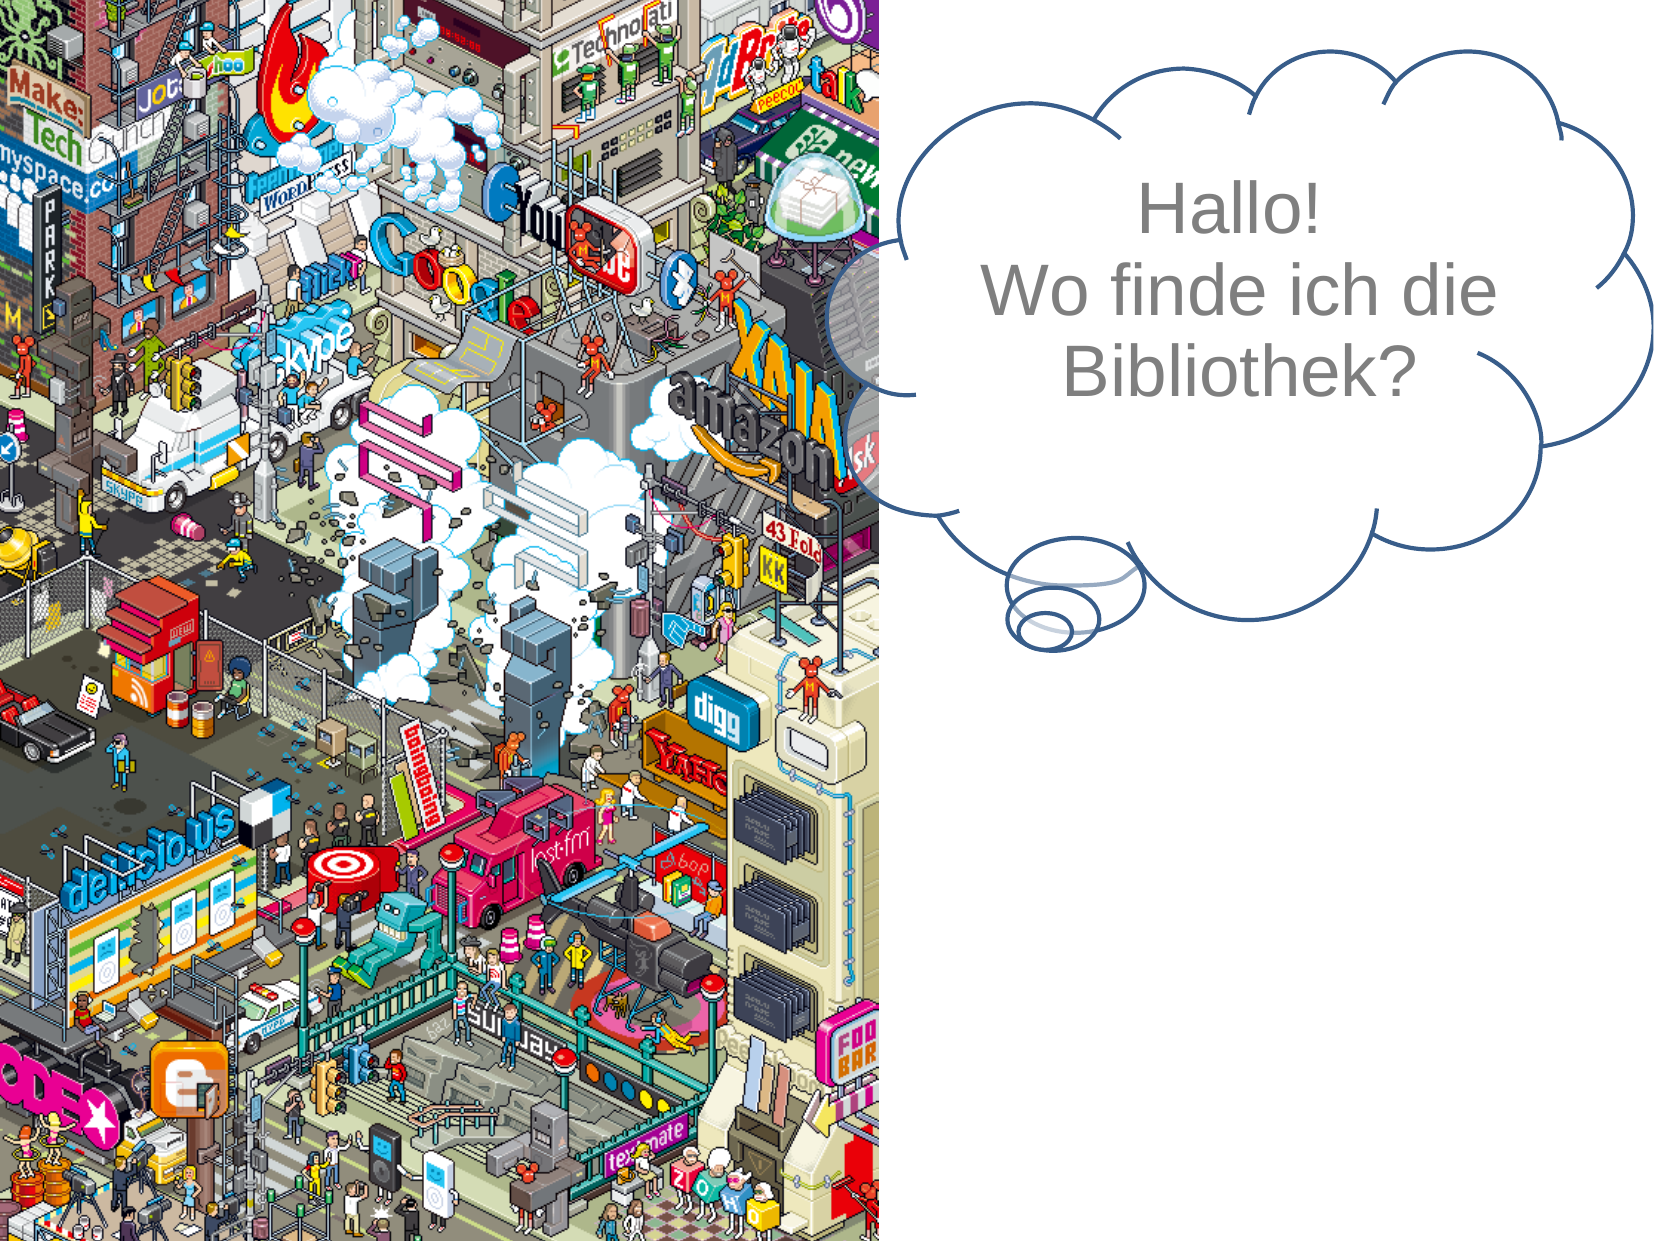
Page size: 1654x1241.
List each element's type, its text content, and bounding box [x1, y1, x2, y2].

text_box [923, 51, 1611, 155]
picture [0, 0, 879, 1241]
text_box [1628, 257, 1654, 399]
text_box [1628, 186, 1633, 245]
text_box [826, 261, 852, 375]
text_box [845, 406, 1605, 651]
text_box Hallo! Wo finde ich die Bibliothek? [852, 155, 1628, 421]
